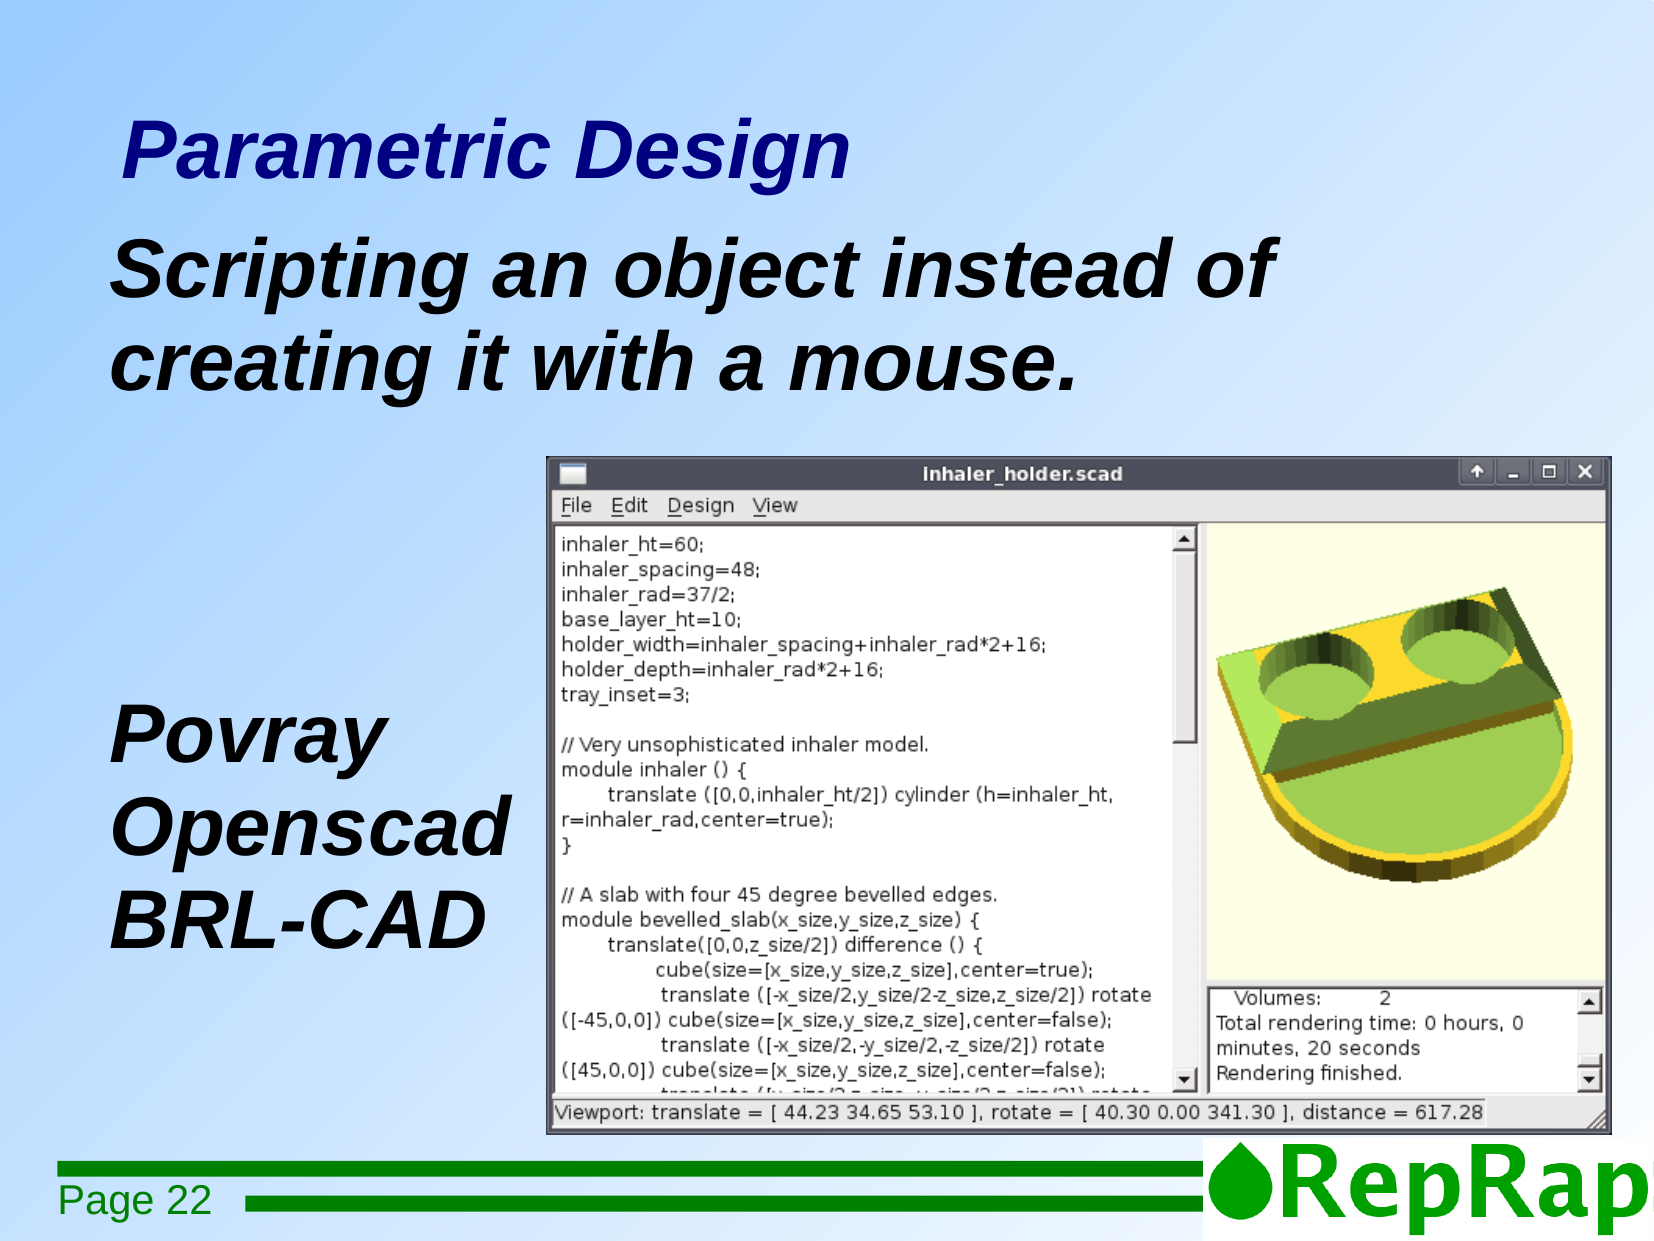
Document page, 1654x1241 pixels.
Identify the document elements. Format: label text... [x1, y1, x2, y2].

picture [546, 456, 1612, 1135]
text_box Scripting an object instead of creating it with a mouse. Povray Openscad BRL-CAD [109, 222, 1526, 967]
title Parametric Design [121, 46, 1534, 254]
picture [1203, 1138, 1654, 1241]
